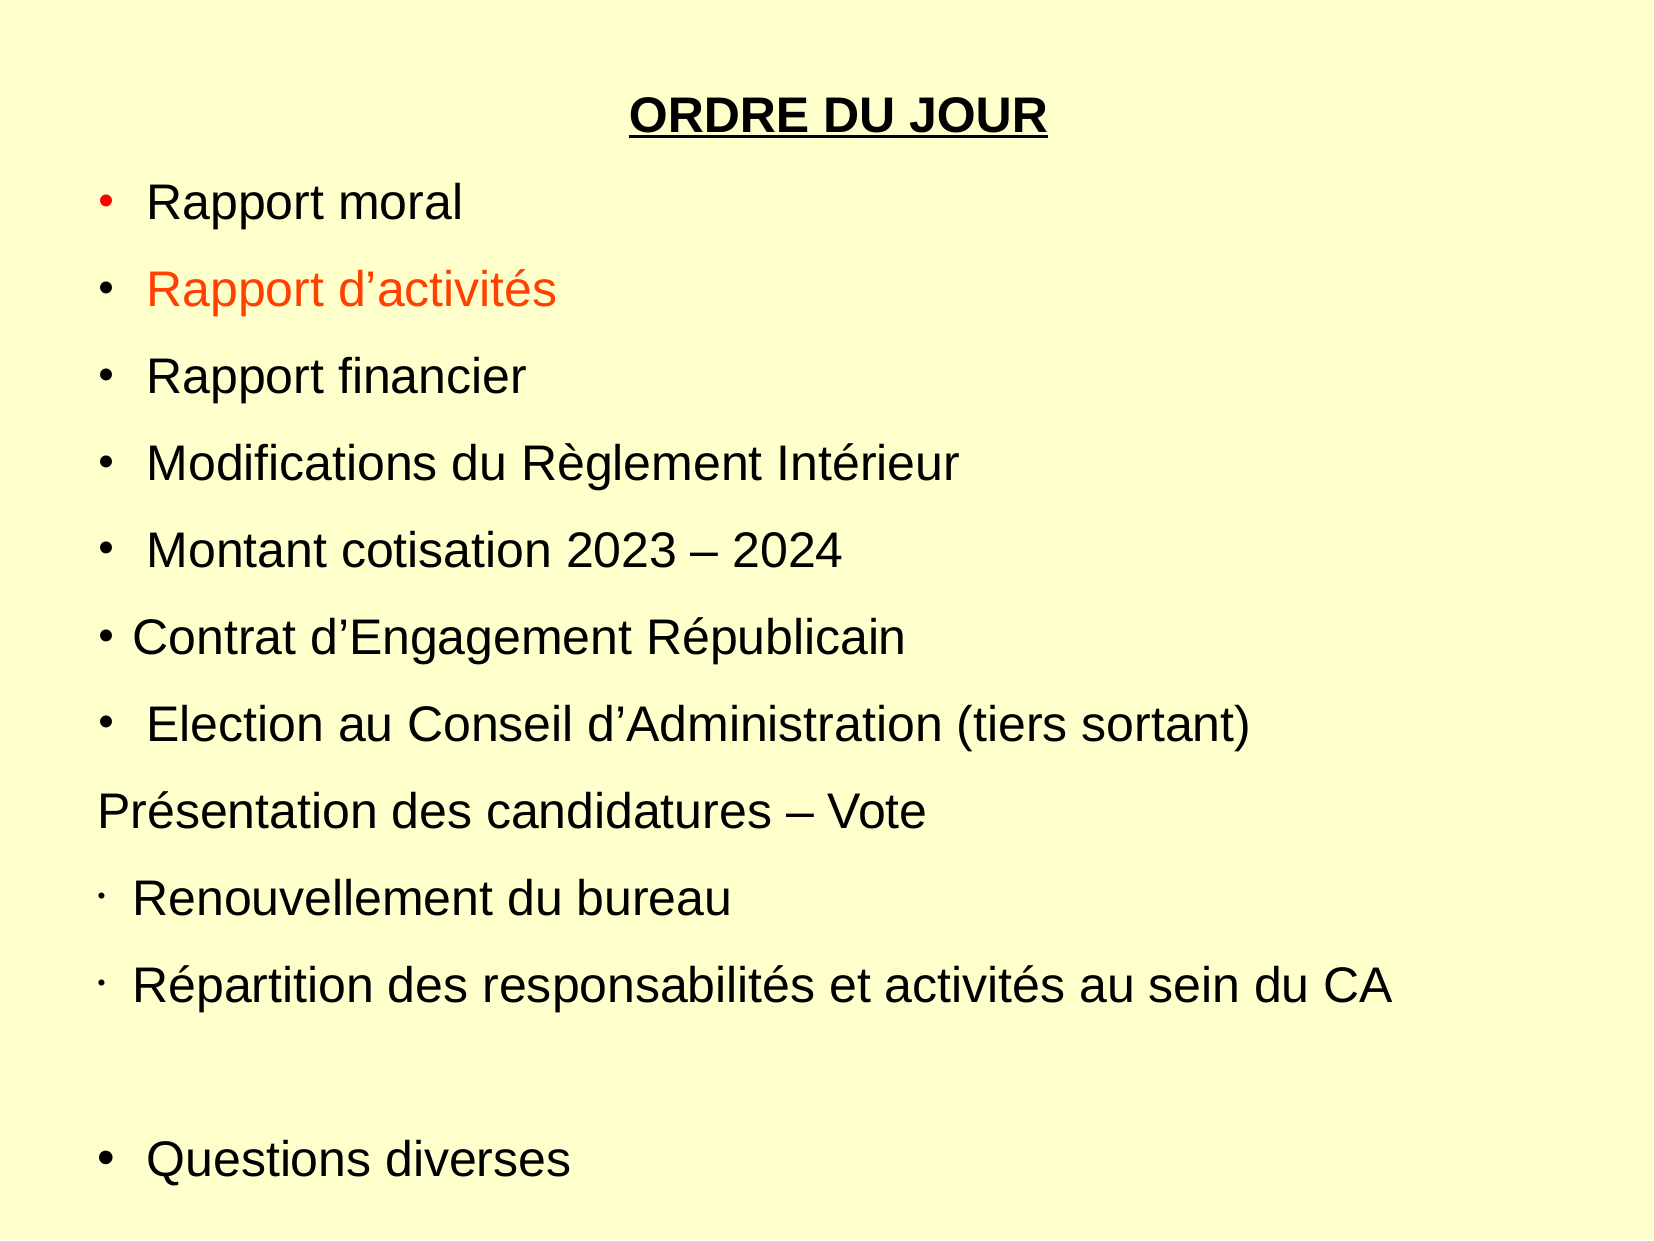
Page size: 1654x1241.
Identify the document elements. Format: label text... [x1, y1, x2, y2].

text_box ORDRE DU JOUR Rapport moral Rapport d’activités Rapport financier Modifications du Règlement Intérieur Montant cotisation 2023 – 2024 Contrat d’Engagement Républicain Election au Conseil d’Administration (tiers sortant) Présentation des candidatures – Vote Renouvellement du bureau Répartition des responsabilités et activités au sein du CA Questions diverses [82, 76, 1595, 1152]
